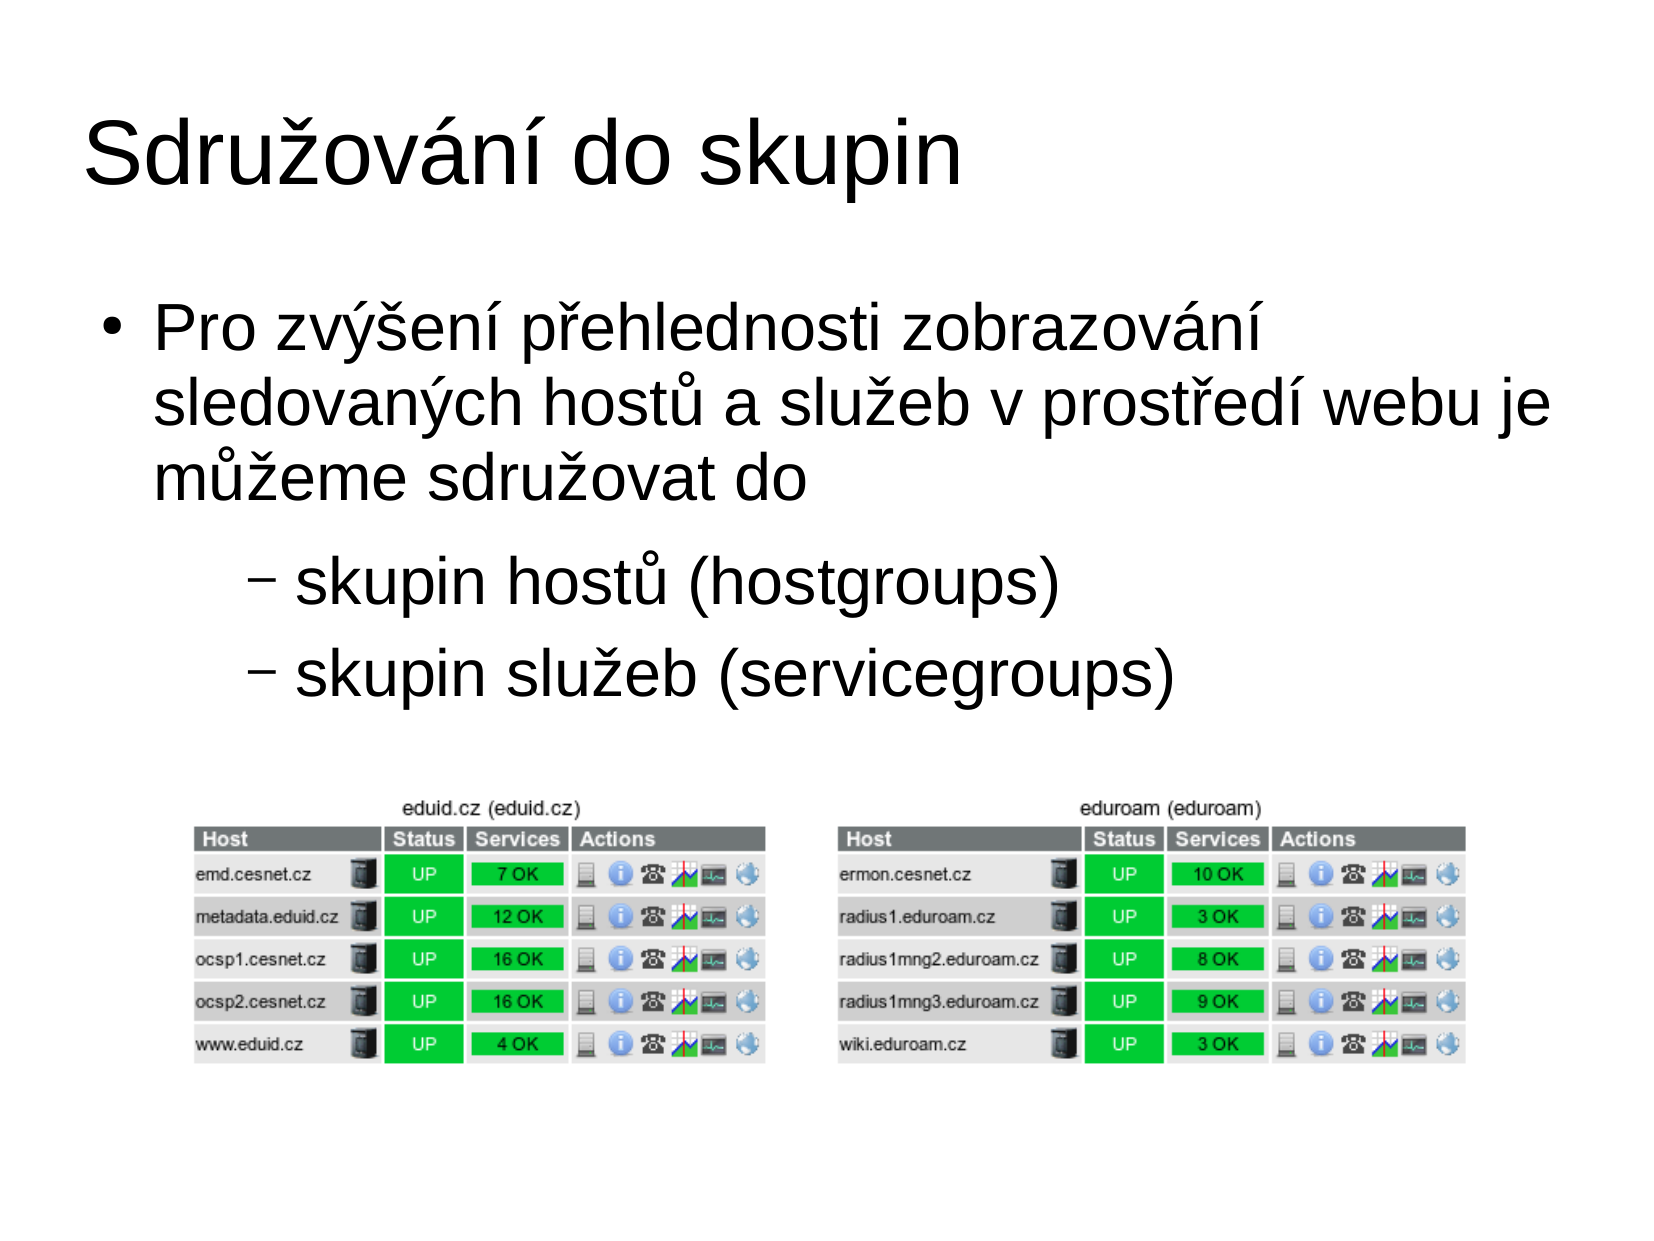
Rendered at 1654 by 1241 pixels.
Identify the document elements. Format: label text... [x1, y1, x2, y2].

picture [167, 773, 1495, 1098]
title Sdružování do skupin [82, 49, 1571, 257]
list Pro zvýšení přehlednosti zobrazování sledovaných hostů a služeb v prostředí webu je můžeme sdružovat do skupin hostů (hostgroups) skupin služeb (servicegroups) [82, 290, 1571, 1010]
